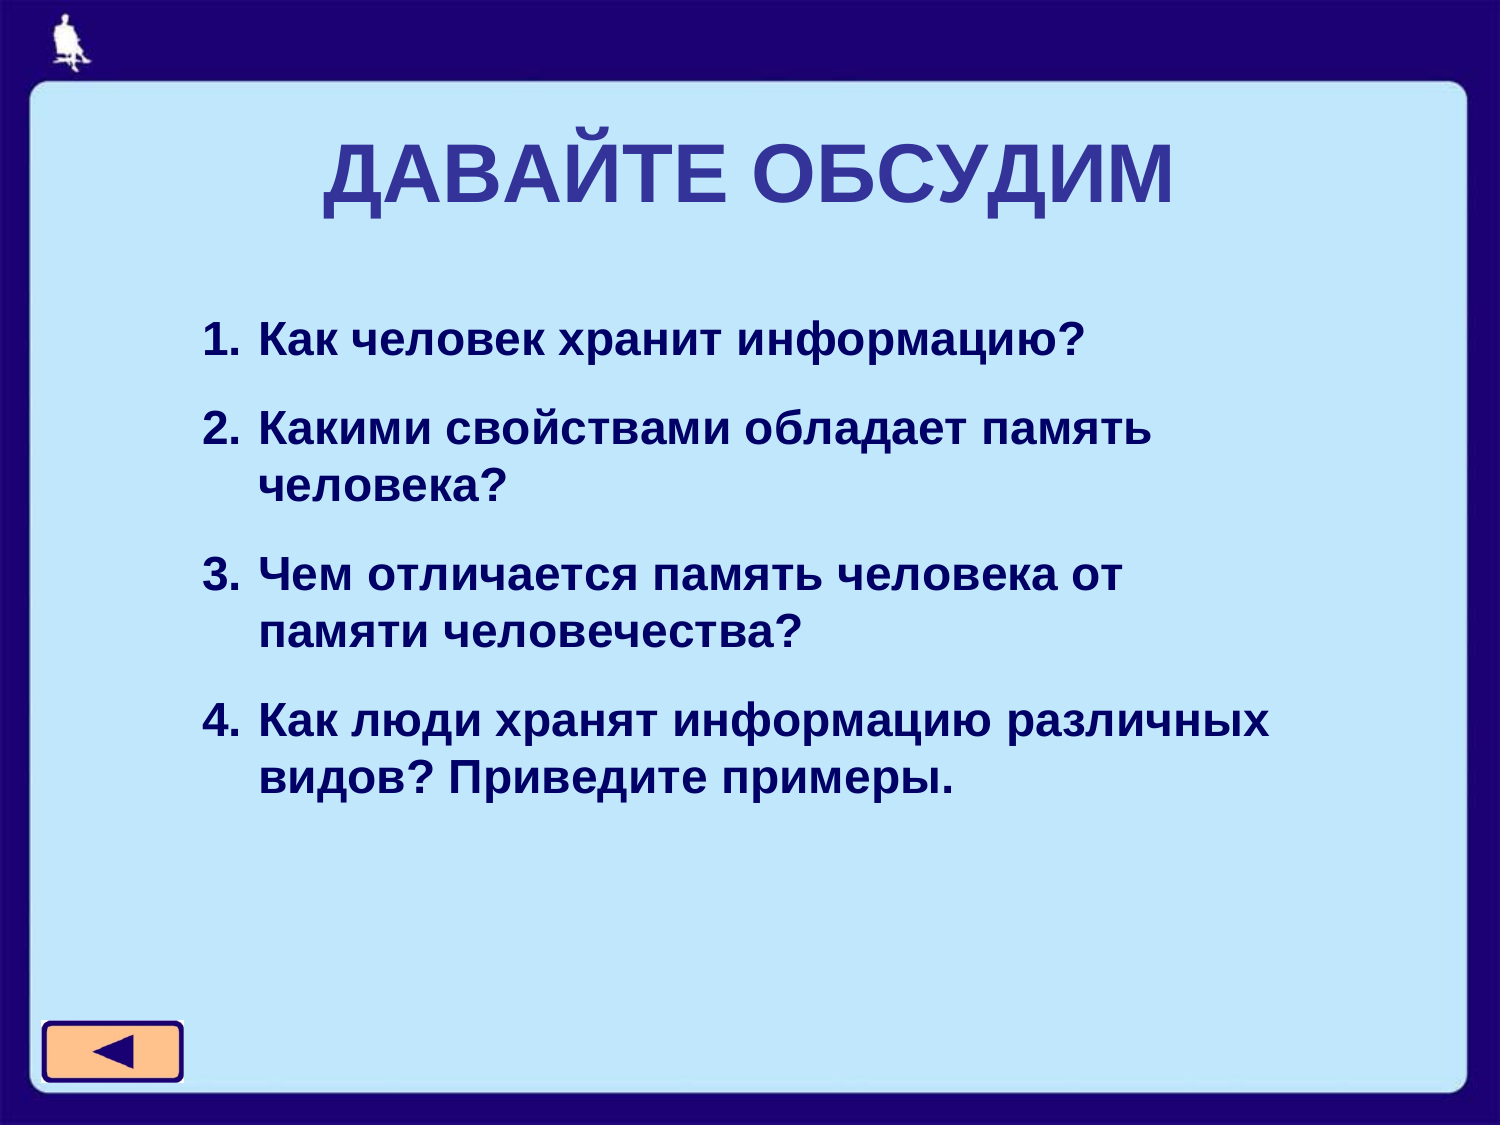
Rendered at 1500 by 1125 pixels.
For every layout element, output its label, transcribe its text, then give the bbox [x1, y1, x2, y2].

title ДАВАЙТЕ ОБСУДИМ [75, 74, 1426, 263]
text_box Как человек хранит информацию? Какими свойствами обладает память человека? Чем отличается память человека от памяти человечества? Как люди хранят информацию различных видов? Приведите примеры. [187, 299, 1288, 812]
picture [0, 0, 1500, 1125]
